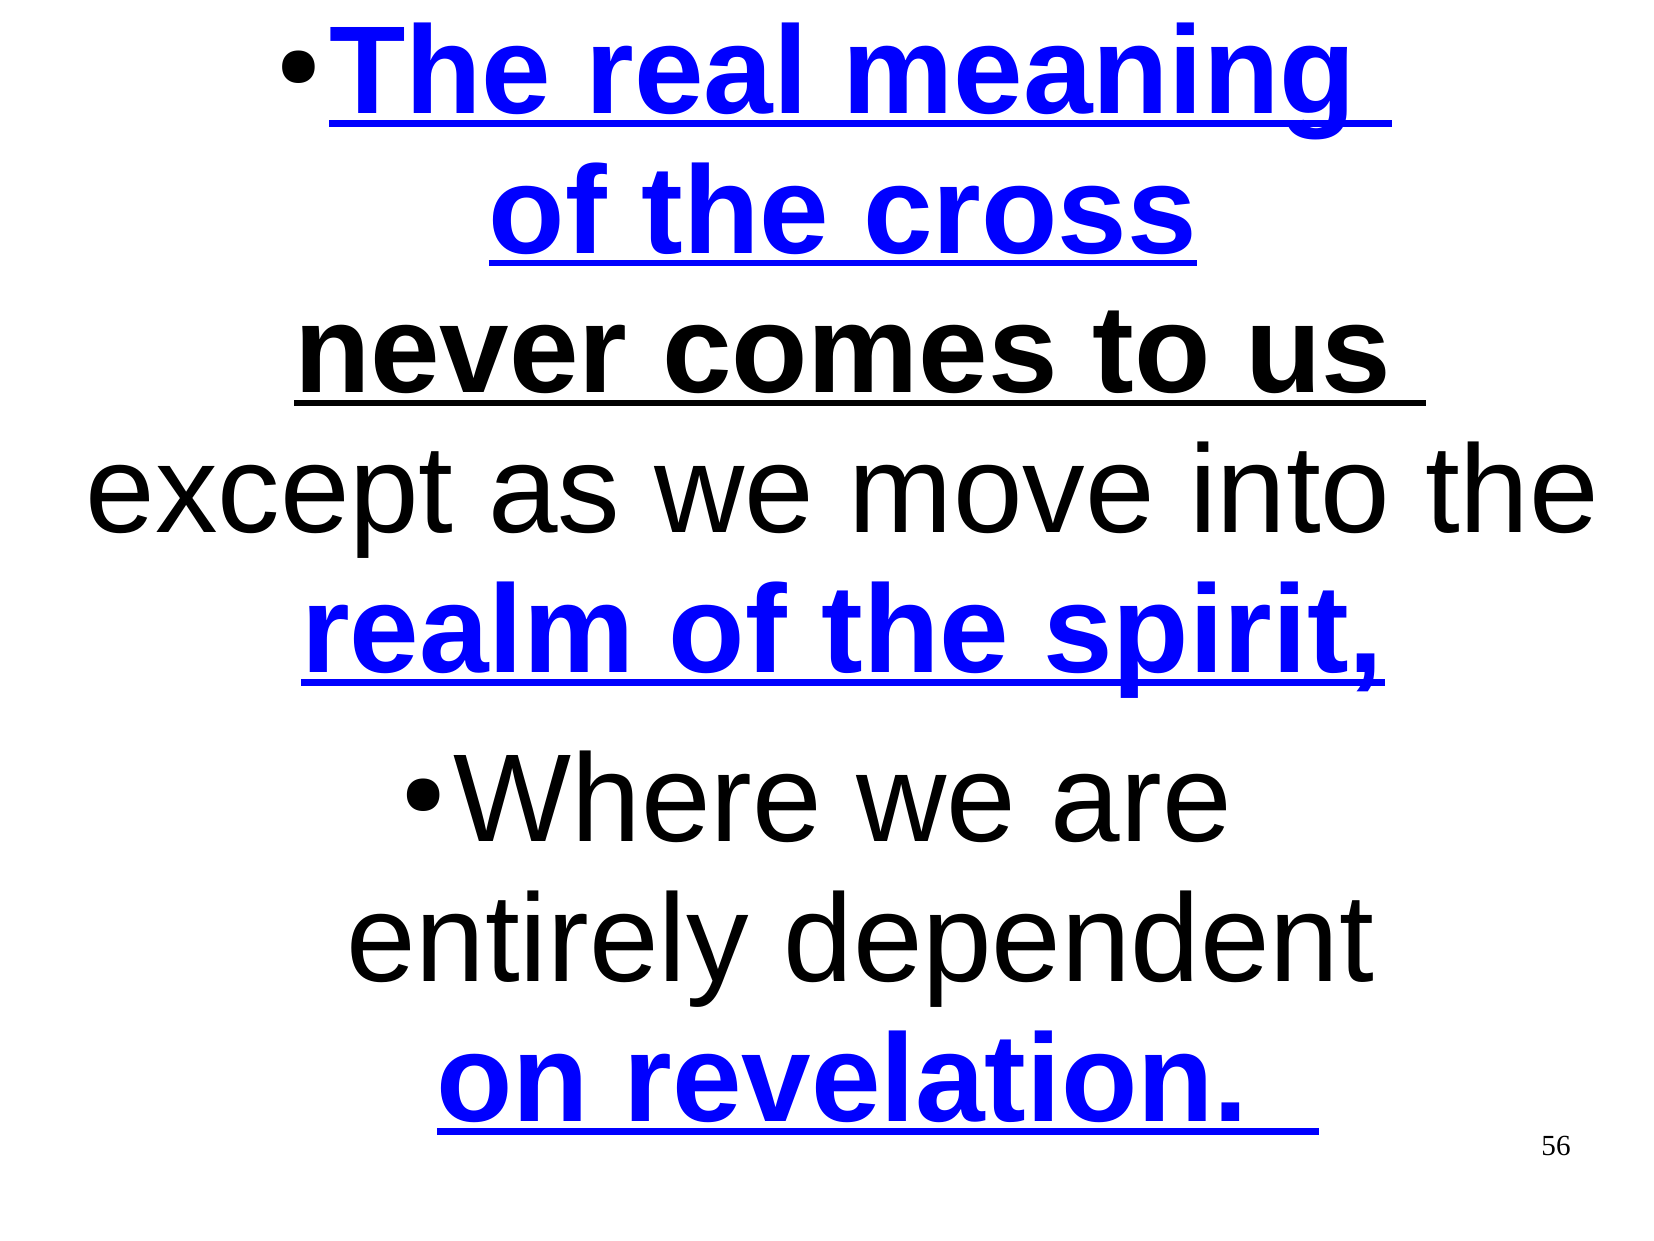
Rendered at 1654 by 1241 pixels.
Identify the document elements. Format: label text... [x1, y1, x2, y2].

list The real meaning of the cross never comes to us except as we move into the realm of the spirit, Where we are entirely dependent on revelation. [0, 0, 1651, 1238]
